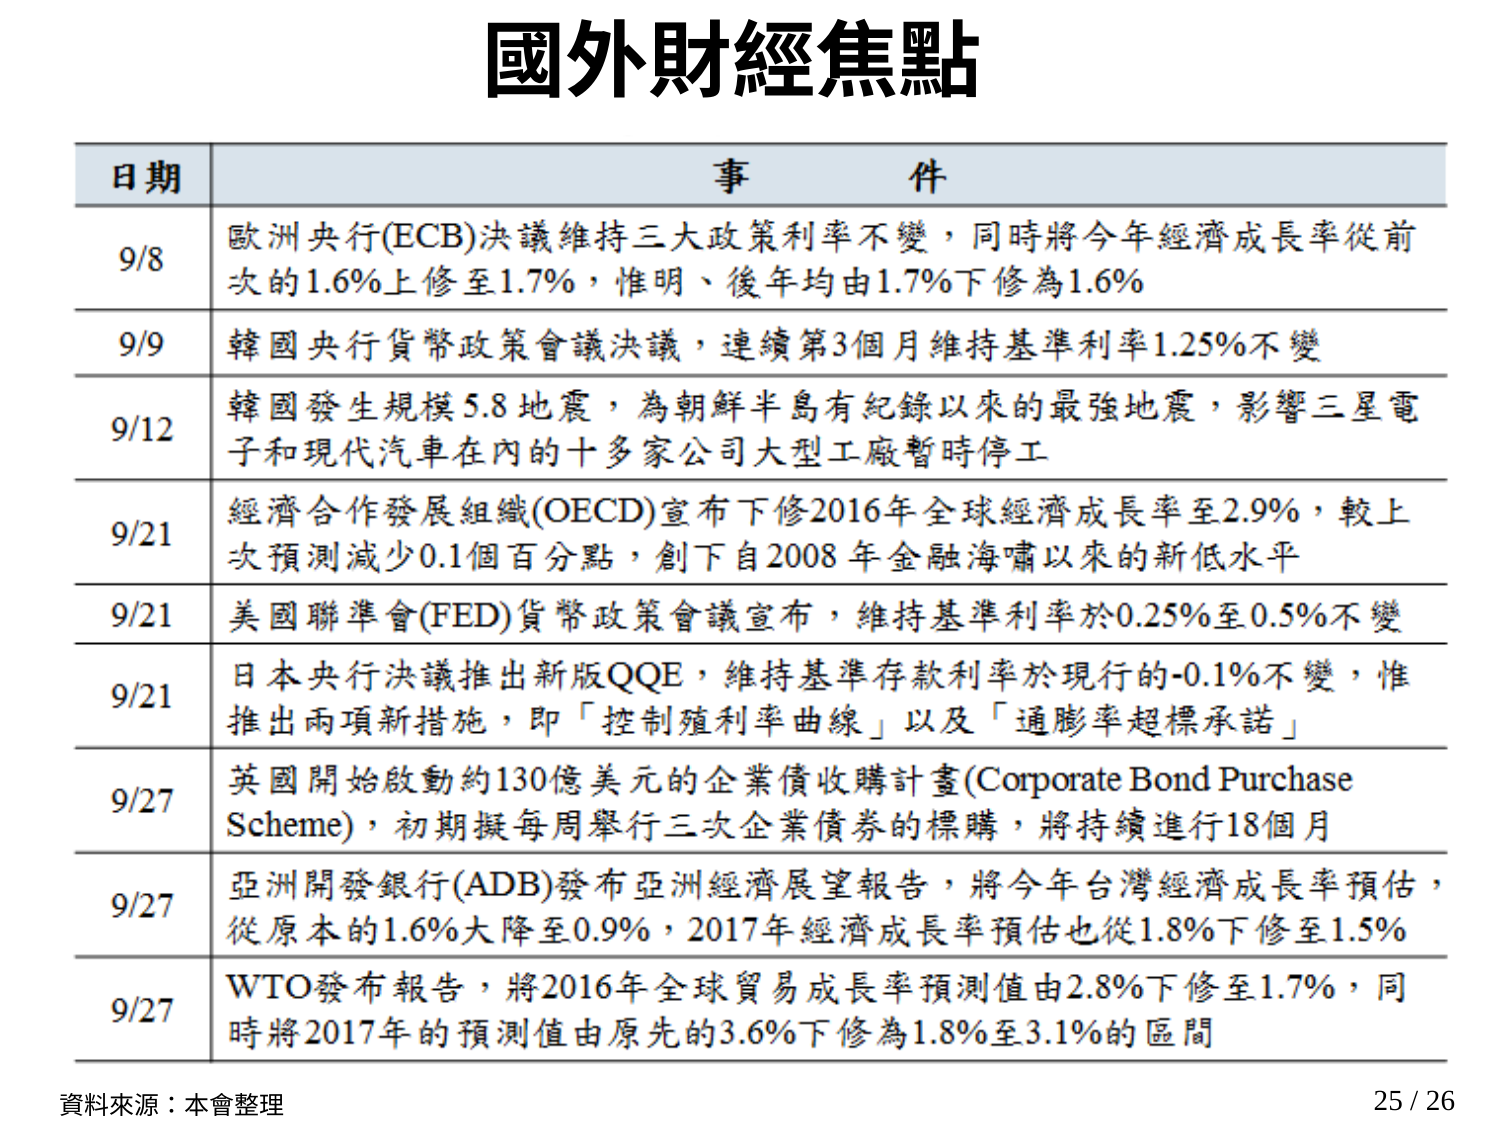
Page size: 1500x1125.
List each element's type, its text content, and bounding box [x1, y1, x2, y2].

text_box 資料來源：本會整理 [44, 1081, 300, 1125]
picture [66, 135, 1454, 1070]
text_box 國外財經焦點 [0, 0, 1483, 114]
